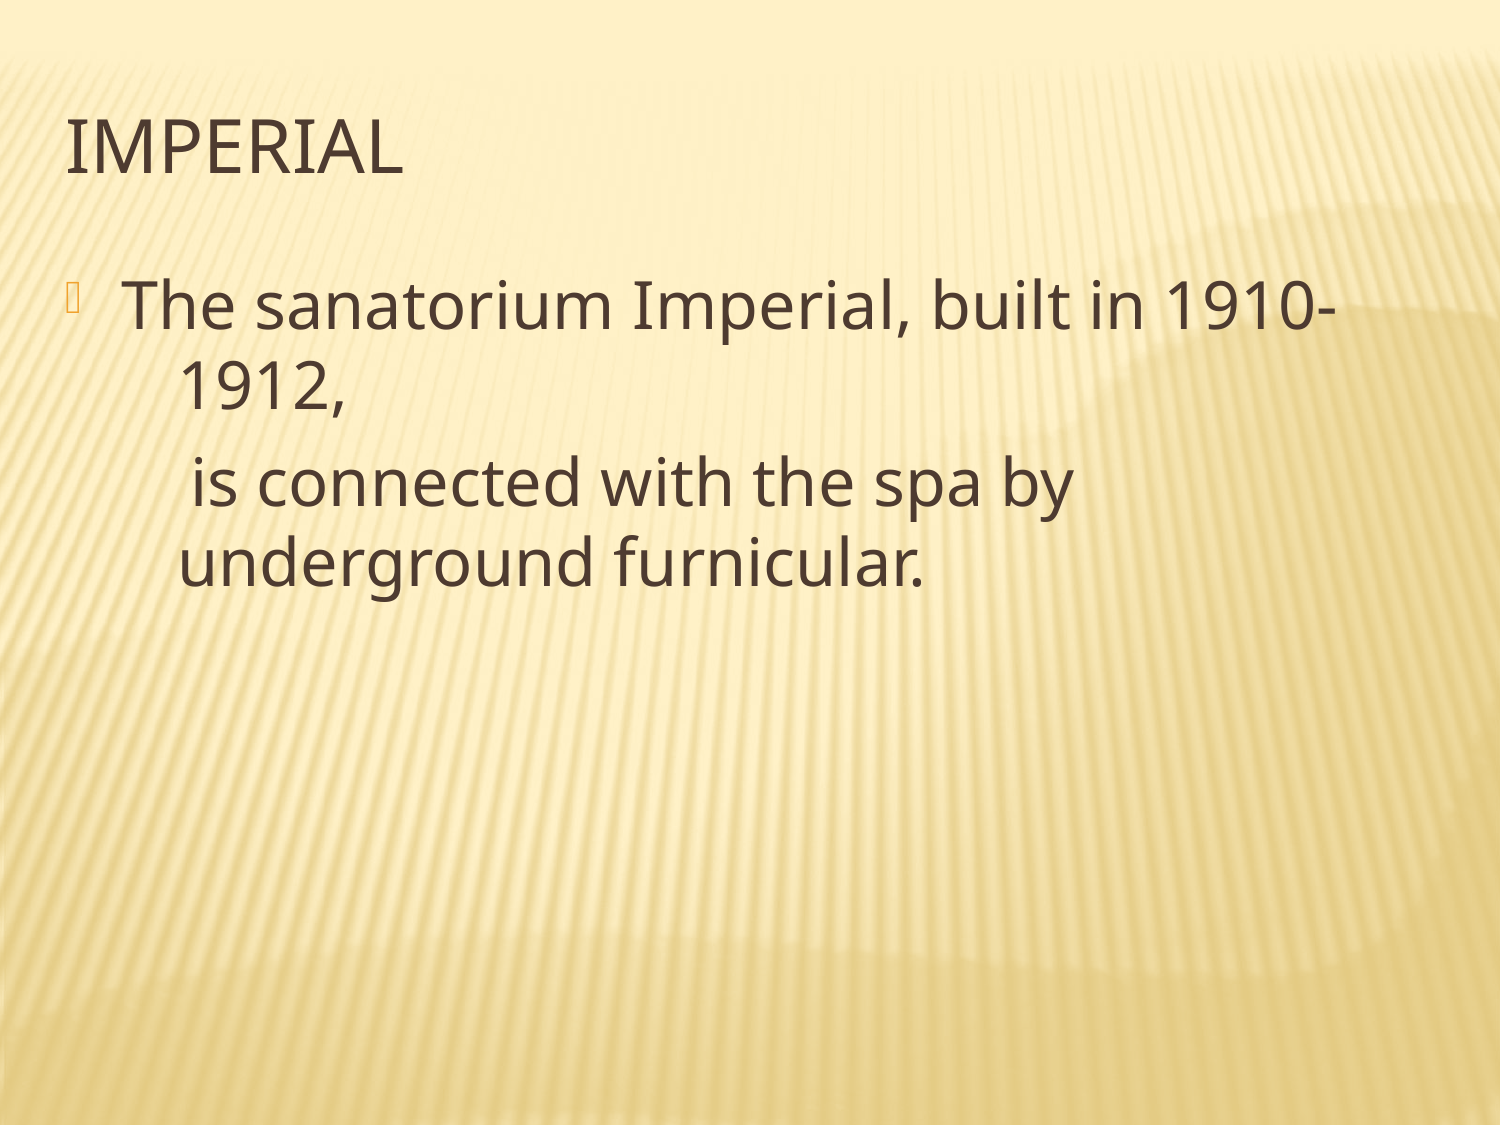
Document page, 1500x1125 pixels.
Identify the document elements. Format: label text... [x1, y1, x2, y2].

list The sanatorium Imperial, built in 1910-1912, is connected with the spa by underground furnicular. [50, 254, 1476, 998]
title IMPERIAL [50, 75, 1476, 213]
